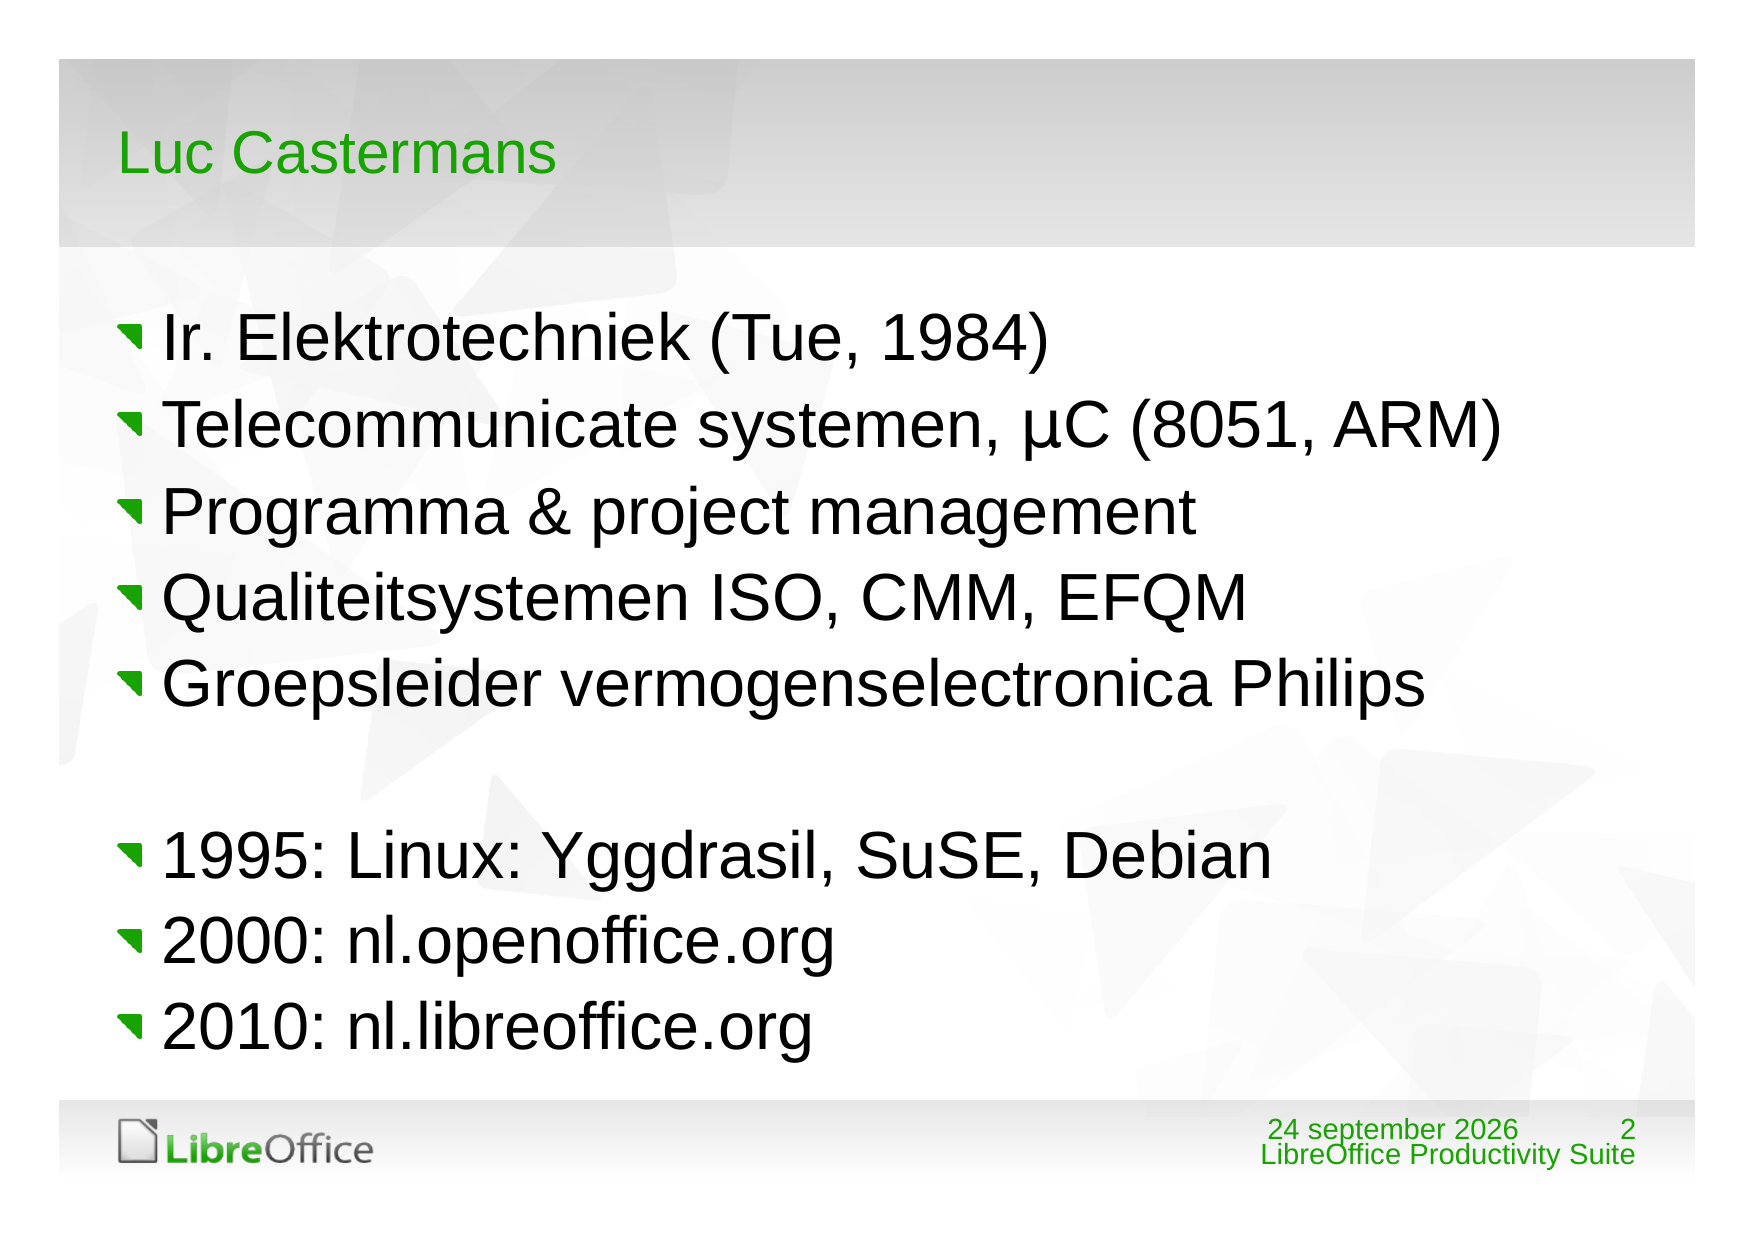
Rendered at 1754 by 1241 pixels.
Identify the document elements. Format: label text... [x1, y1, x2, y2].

picture [99, 1101, 393, 1181]
picture [59, 59, 834, 901]
list Ir. Elektrotechniek (Tue, 1984) Telecommunicate systemen, µC (8051, ARM) Programma & project management Qualiteitsystemen ISO, CMM, EFQM Groepsleider vermogenselectronica Philips 1995: Linux: Yggdrasil, SuSE, Debian 2000: nl.openoffice.org 2010: nl.libreoffice.org [117, 299, 1637, 1065]
title Luc Castermans [117, 85, 1637, 220]
picture [964, 555, 1695, 1117]
